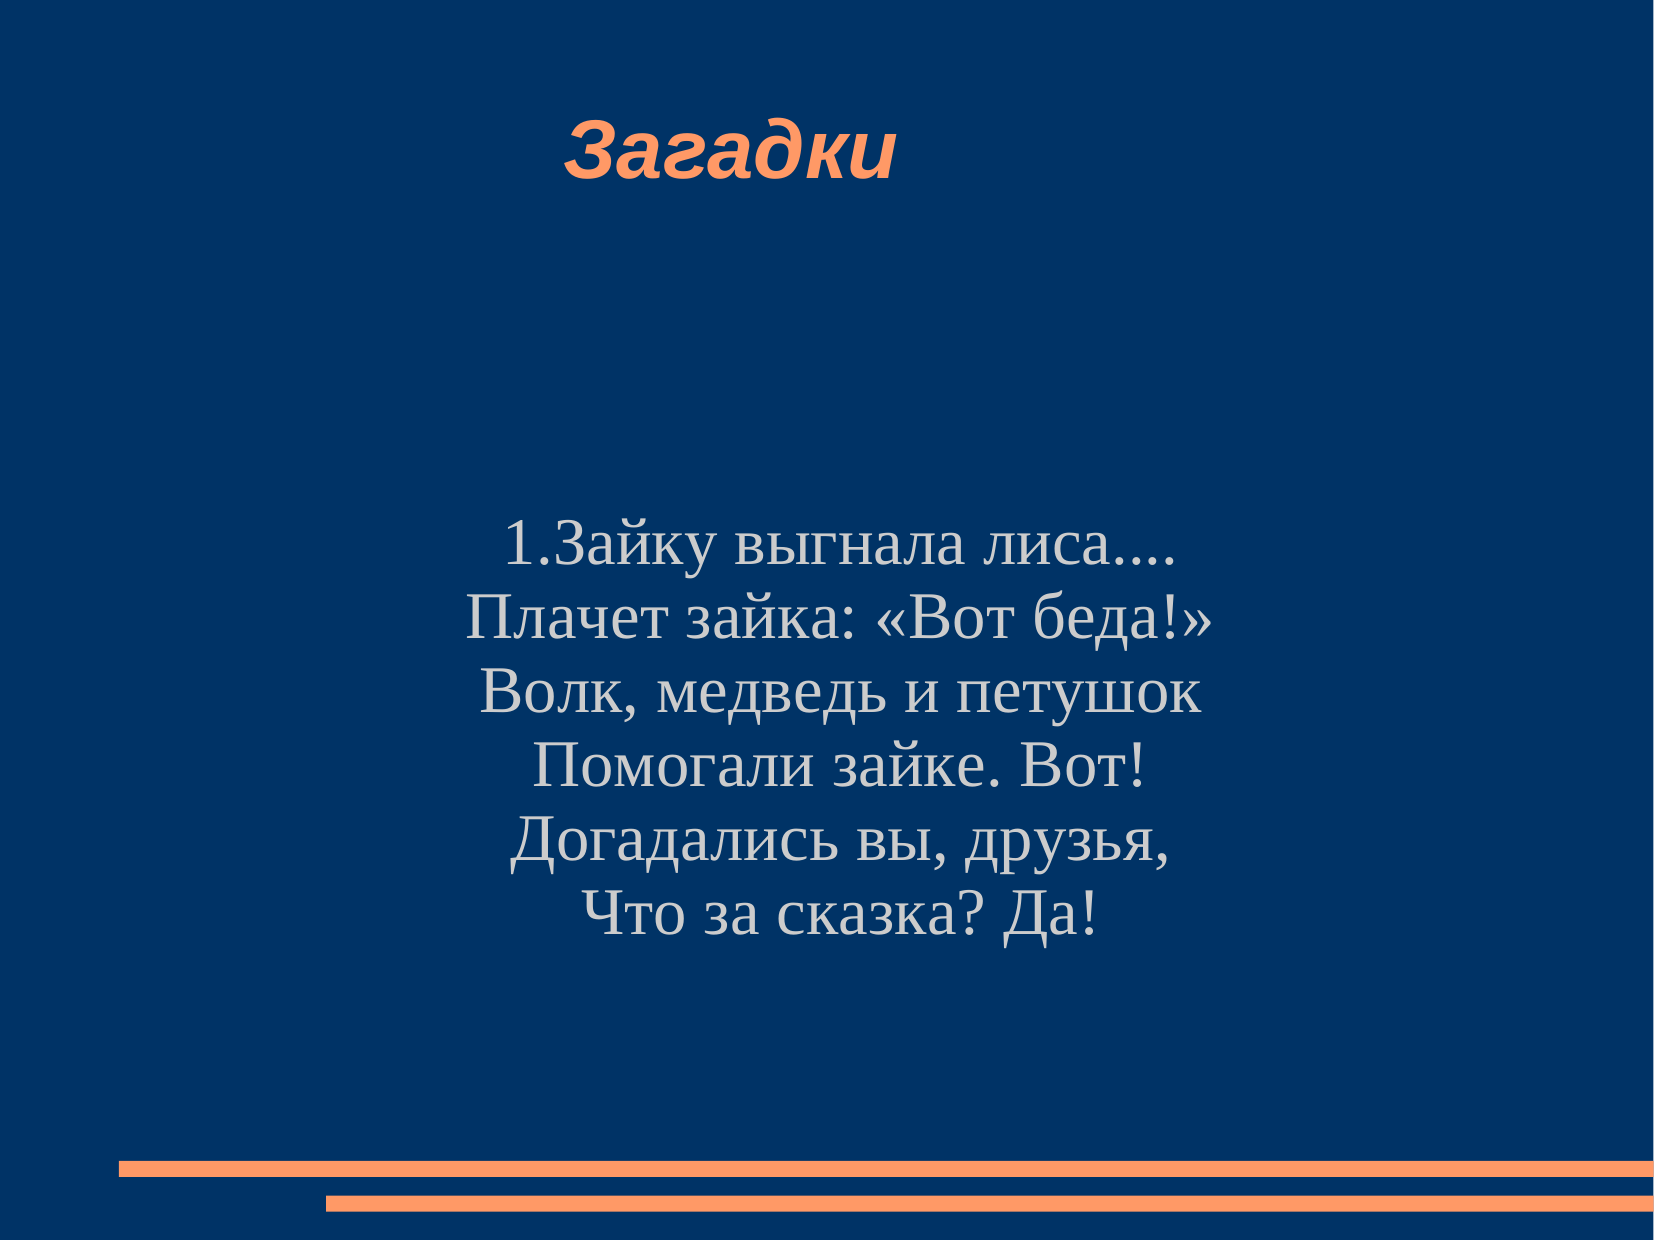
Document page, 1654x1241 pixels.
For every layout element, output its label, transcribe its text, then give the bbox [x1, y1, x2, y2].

subtitle 1.Зайку выгнала лиса.... Плачет зайка: «Вот беда!» Волк, медведь и петушок Помогали зайке. Вот! Догадались вы, друзья, Что за сказка? Да! [121, 329, 1561, 1125]
title Загадки [121, 46, 1534, 254]
